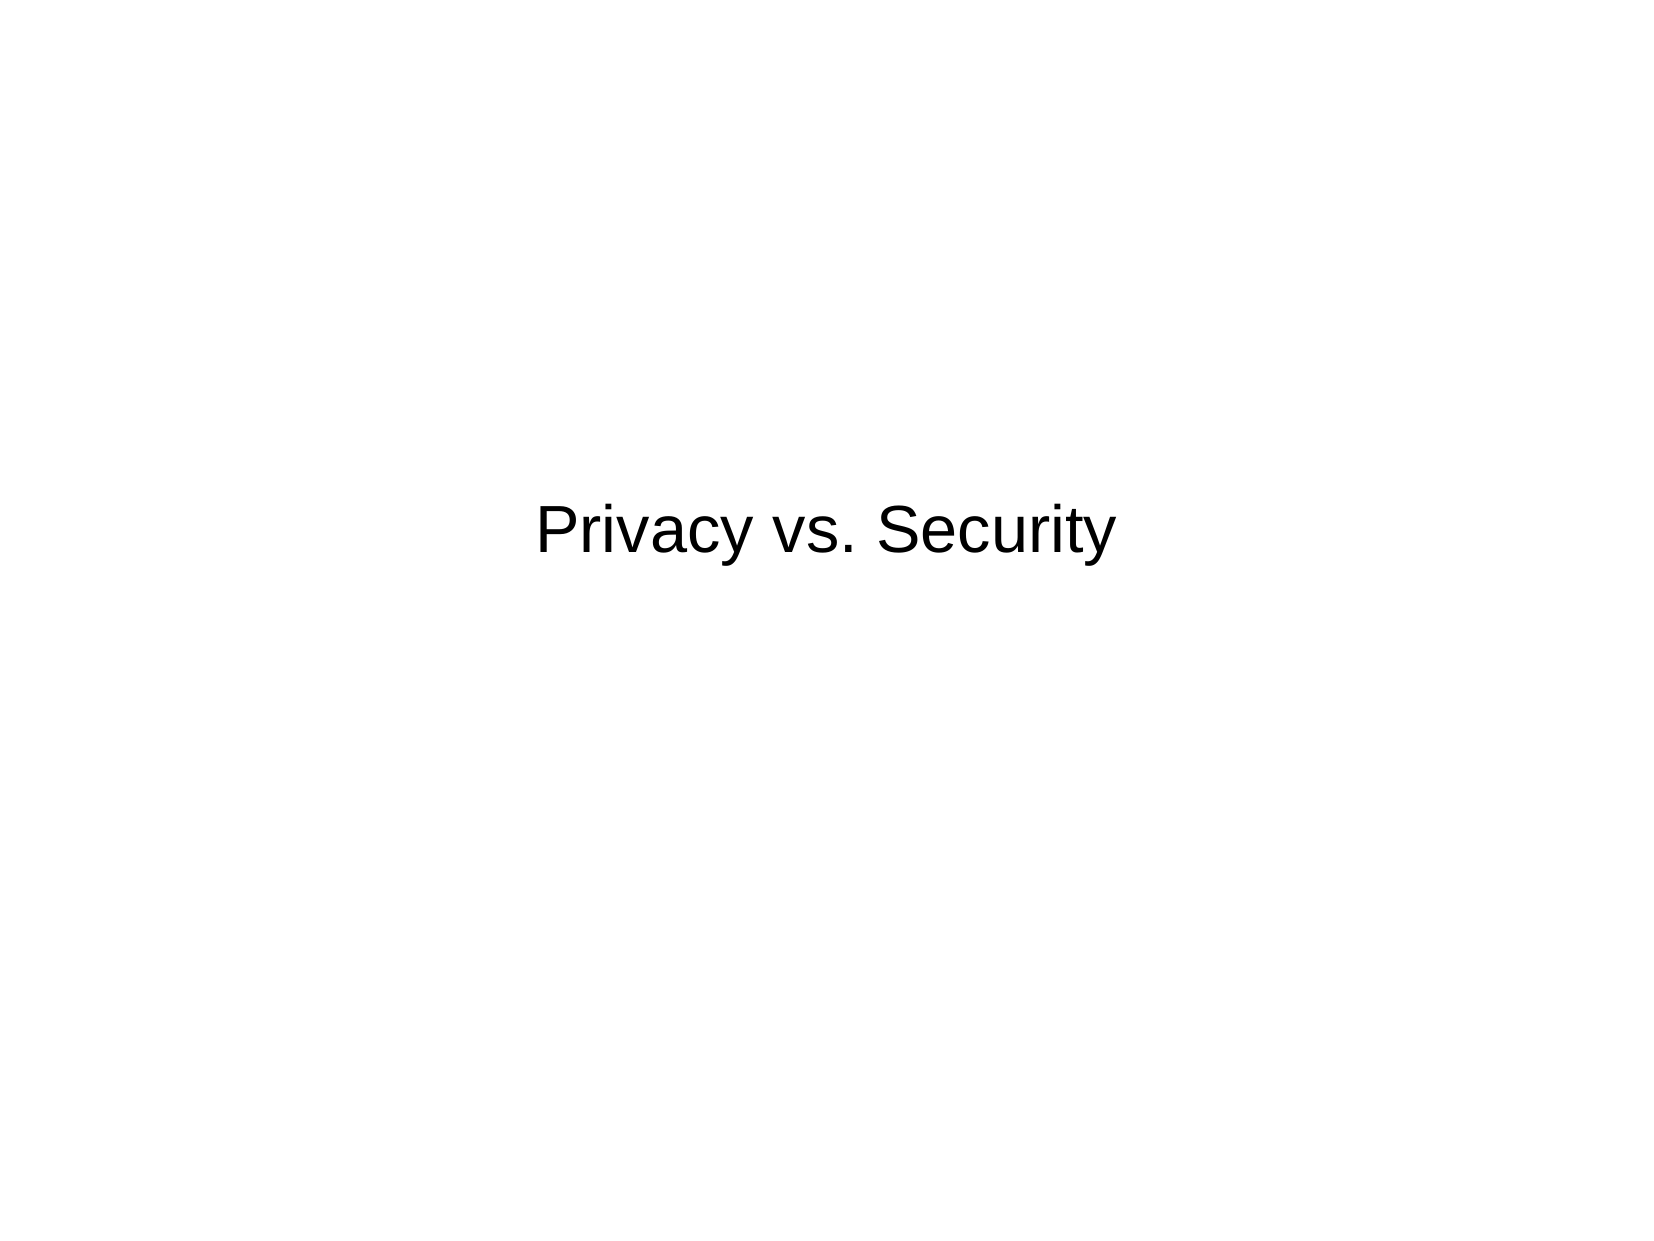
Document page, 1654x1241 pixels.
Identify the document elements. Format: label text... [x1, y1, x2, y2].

subtitle Privacy vs. Security [82, 49, 1571, 1010]
